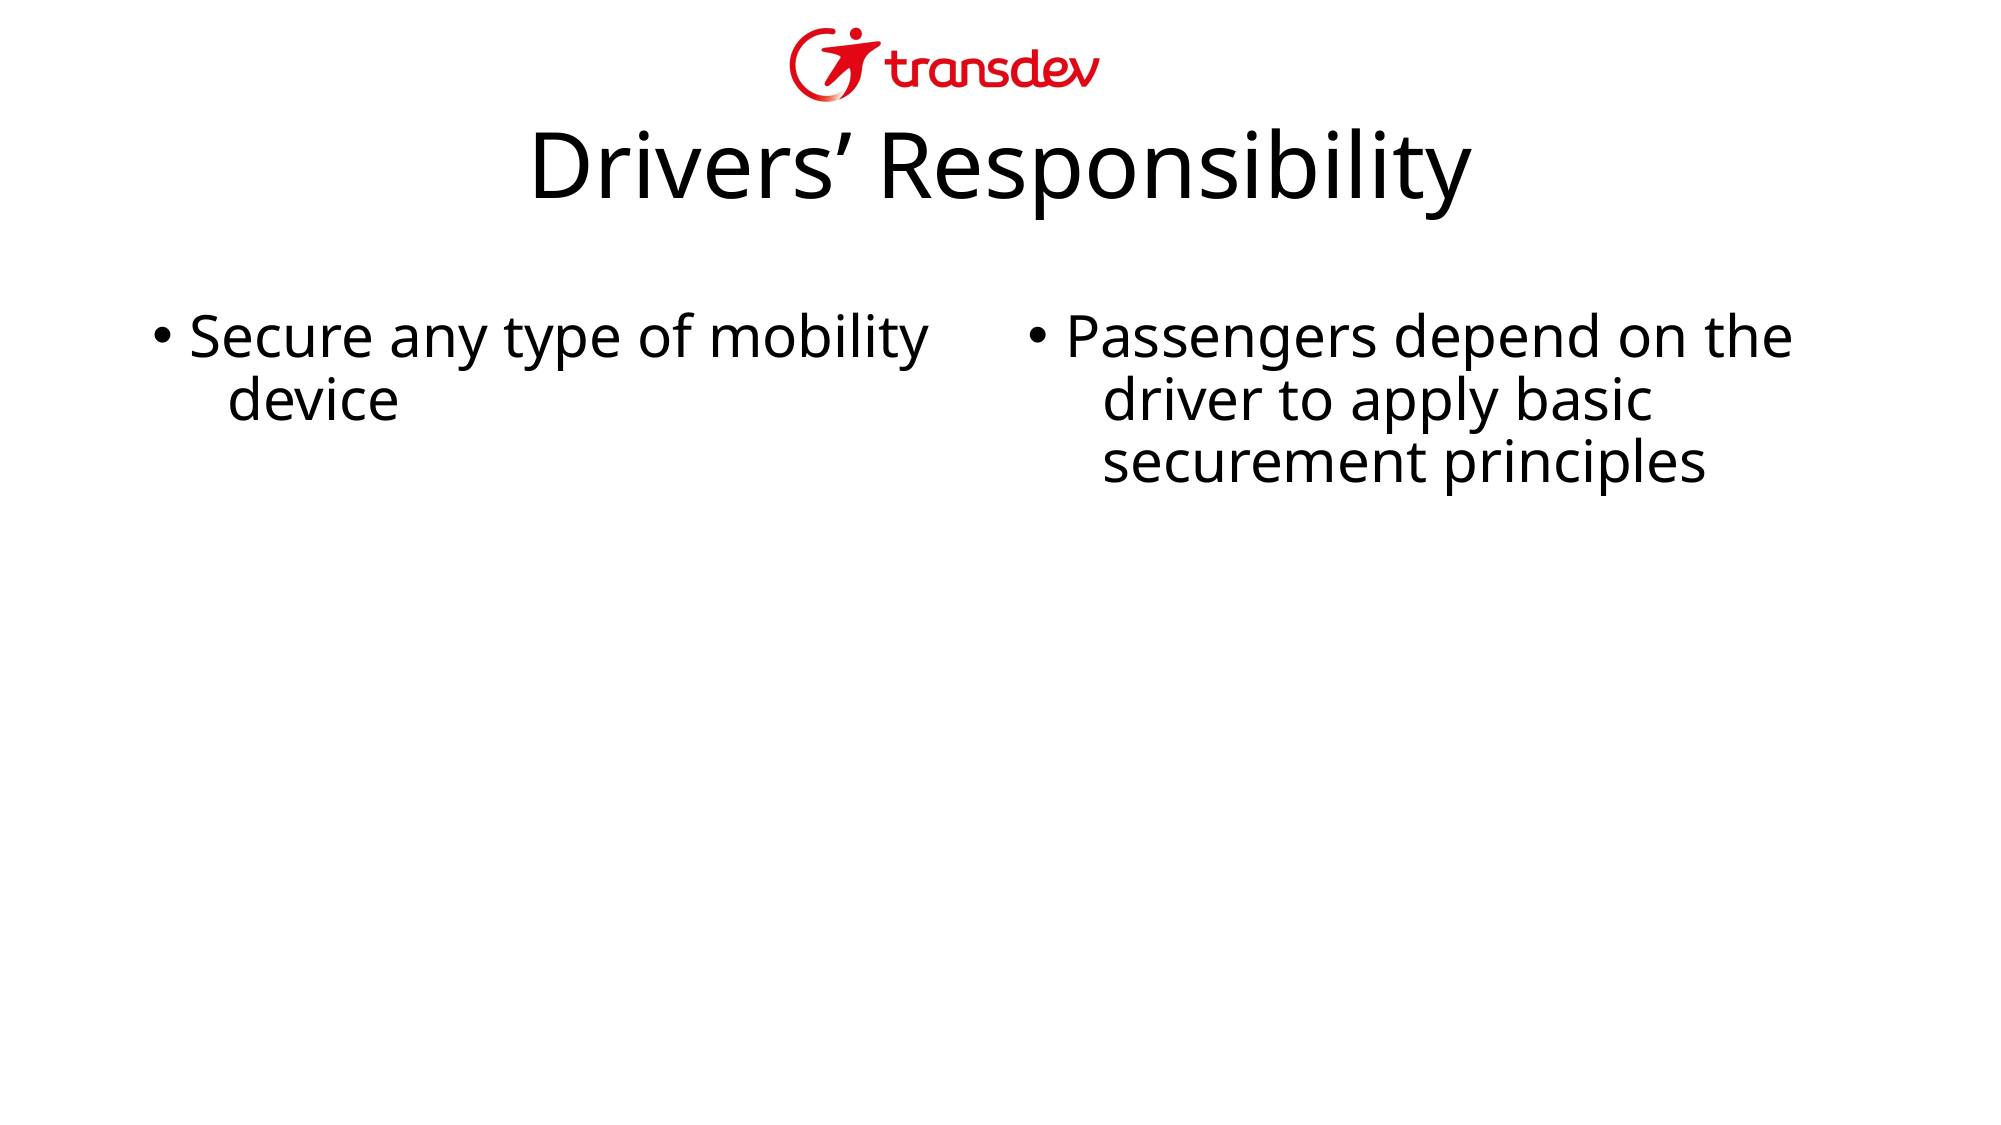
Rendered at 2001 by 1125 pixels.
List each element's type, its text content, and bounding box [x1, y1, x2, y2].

list Passengers depend on the driver to apply basic securement principles [1012, 299, 1863, 1014]
picture [788, 21, 1104, 112]
title Drivers’ Responsibility [137, 59, 1863, 278]
list Secure any type of mobility device [137, 299, 988, 1014]
